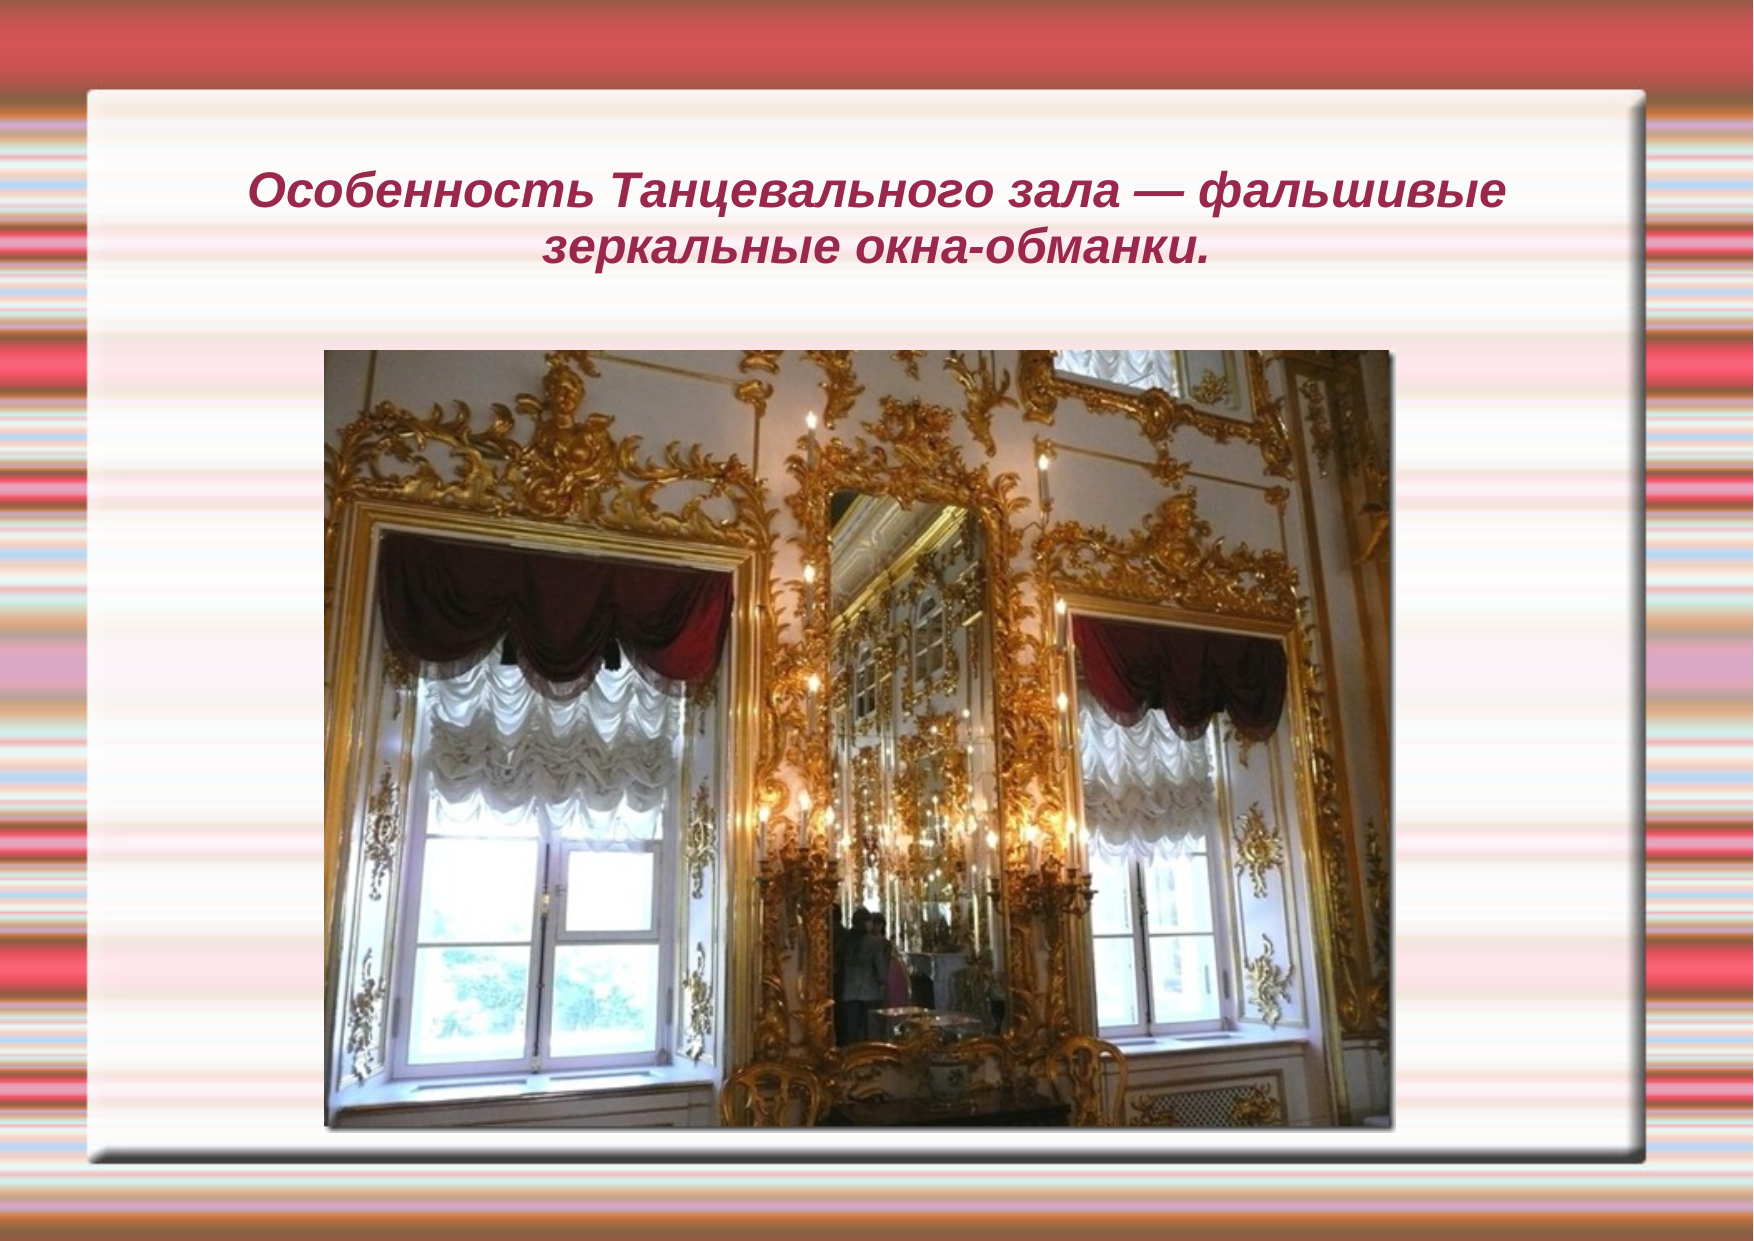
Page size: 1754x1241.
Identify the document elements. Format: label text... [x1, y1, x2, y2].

picture [0, 0, 1754, 1241]
title Особенность Танцевального зала — фальшивые зеркальные окна-обманки. [128, 114, 1627, 322]
